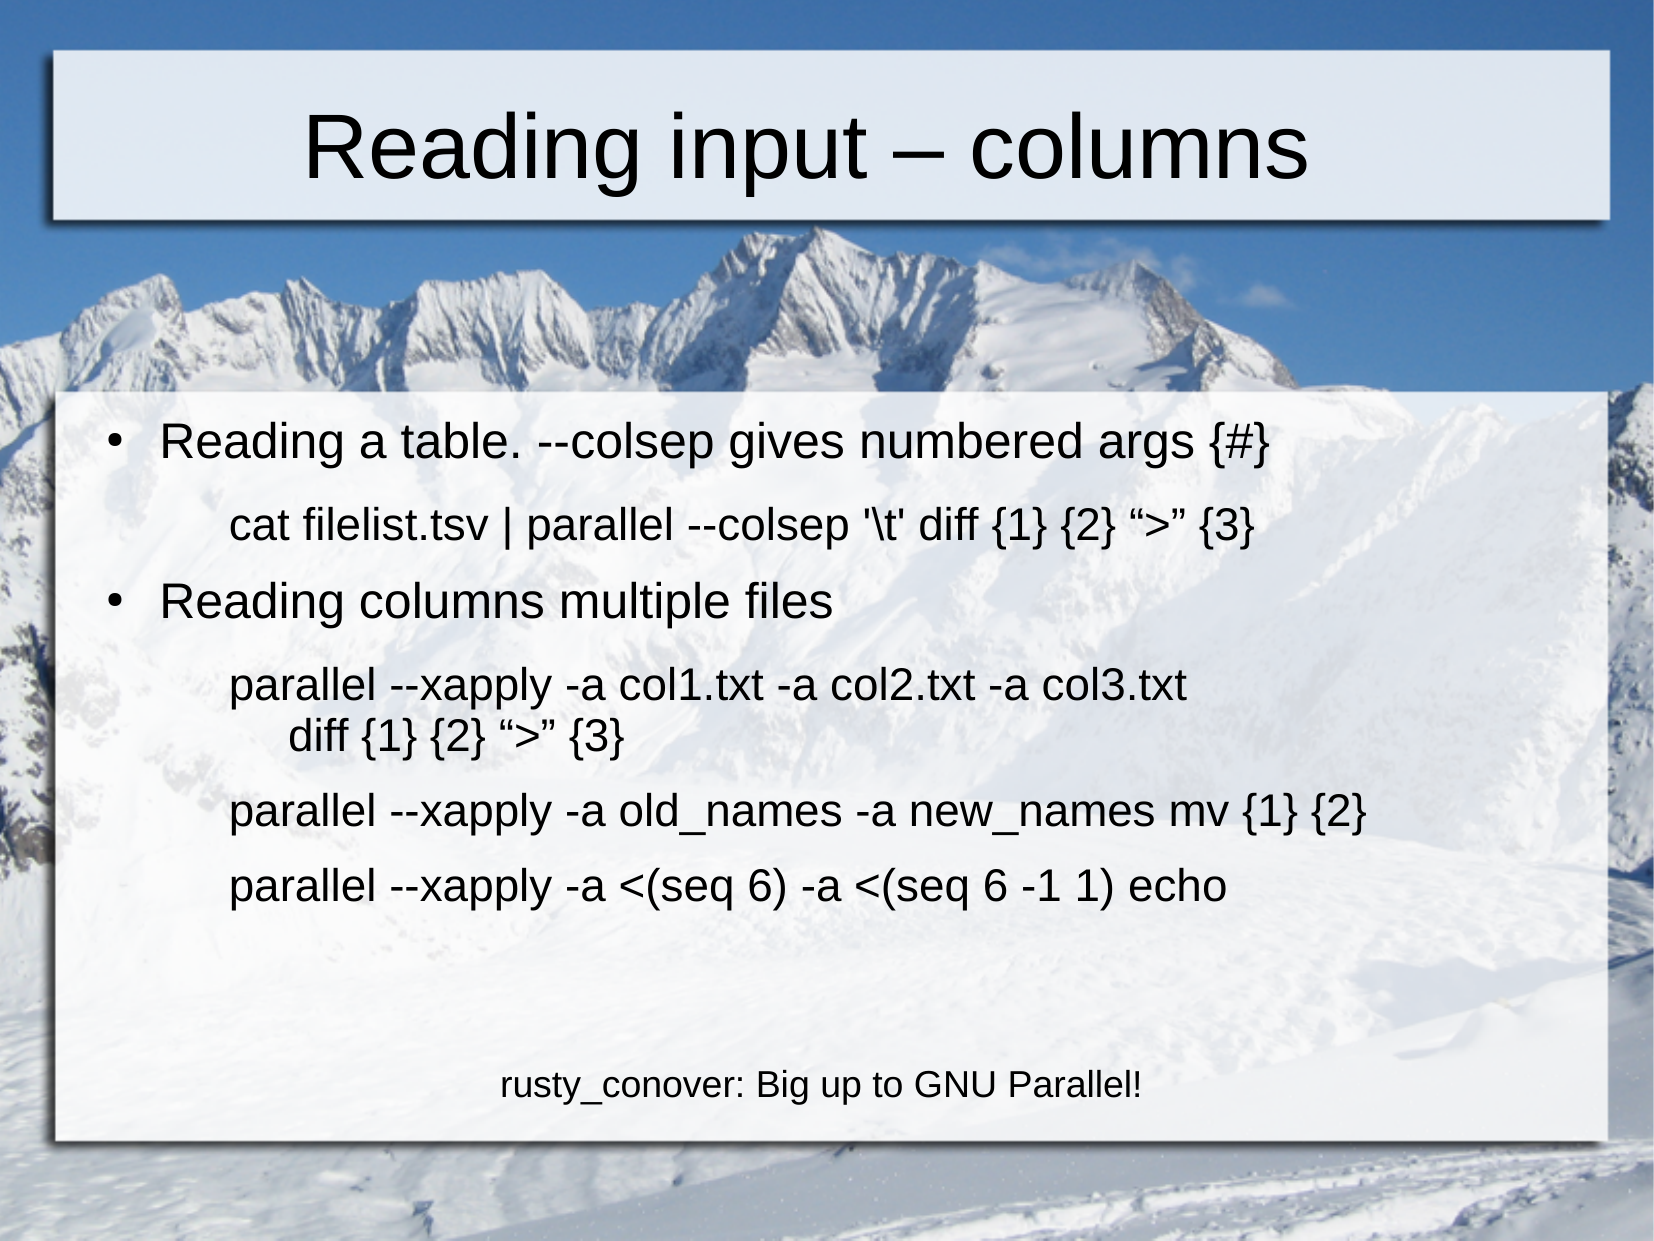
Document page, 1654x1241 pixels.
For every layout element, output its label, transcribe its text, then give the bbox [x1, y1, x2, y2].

title Reading input – columns [39, 67, 1576, 226]
text_box rusty_conover: Big up to GNU Parallel! [485, 1055, 1169, 1151]
list Reading a table. --colsep gives numbered args {#} cat filelist.tsv | parallel --colsep '\t' diff {1} {2} “>” {3} Reading columns multiple files parallel --xapply -a col1.txt -a col2.txt -a col3.txt diff {1} {2} “>” {3} parallel --xapply -a old_names -a new_names mv {1} {2} parallel --xapply -a <(seq 6) -a <(seq 6 -1 1) echo [88, 413, 1571, 1218]
picture [0, 0, 1654, 1241]
